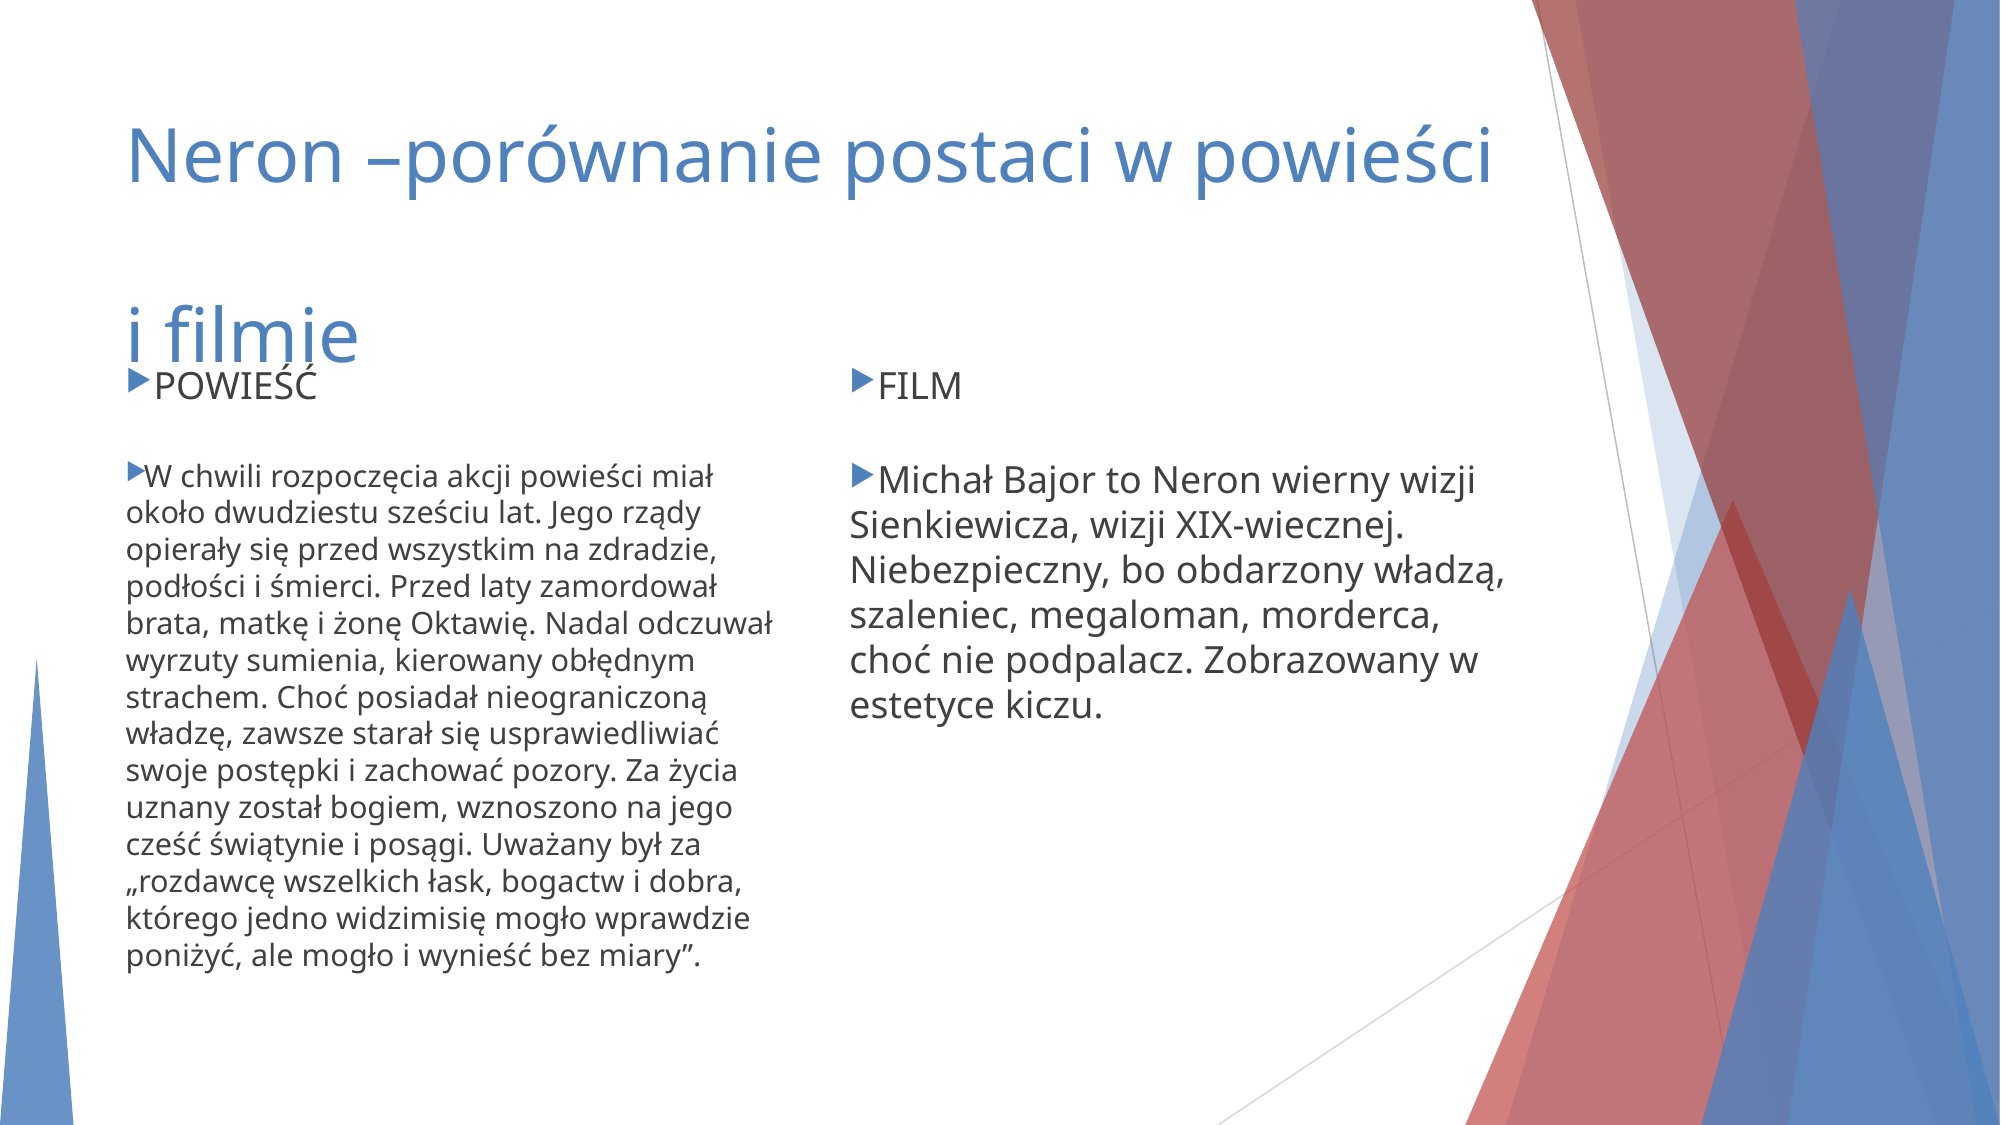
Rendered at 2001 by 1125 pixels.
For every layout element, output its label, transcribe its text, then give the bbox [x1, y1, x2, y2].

list Michał Bajor to Neron wierny wizji Sienkiewicza, wizji XIX-wiecznej. Niebezpieczny, bo obdarzony władzą, szaleniec, megaloman, morderca, choć nie podpalacz. Zobrazowany w estetyce kiczu. [834, 448, 1522, 991]
list FILM [834, 354, 1522, 448]
title Neron –porównanie postaci w powieści i filmie [111, 99, 1522, 317]
list POWIEŚĆ [110, 354, 798, 448]
list W chwili rozpoczęcia akcji powieści miał około dwudziestu sześciu lat. Jego rządy opierały się przed wszystkim na zdradzie, podłości i śmierci. Przed laty zamordował brata, matkę i żonę Oktawię. Nadal odczuwał wyrzuty sumienia, kierowany obłędnym strachem. Choć posiadał nieograniczoną władzę, zawsze starał się usprawiedliwiać swoje postępki i zachować pozory. Za życia uznany został bogiem, wznoszono na jego cześć świątynie i posągi. Uważany był za „rozdawcę wszelkich łask, bogactw i dobra, którego jedno widzimisię mogło wprawdzie poniżyć, ale mogło i wynieść bez miary”. [110, 448, 798, 991]
